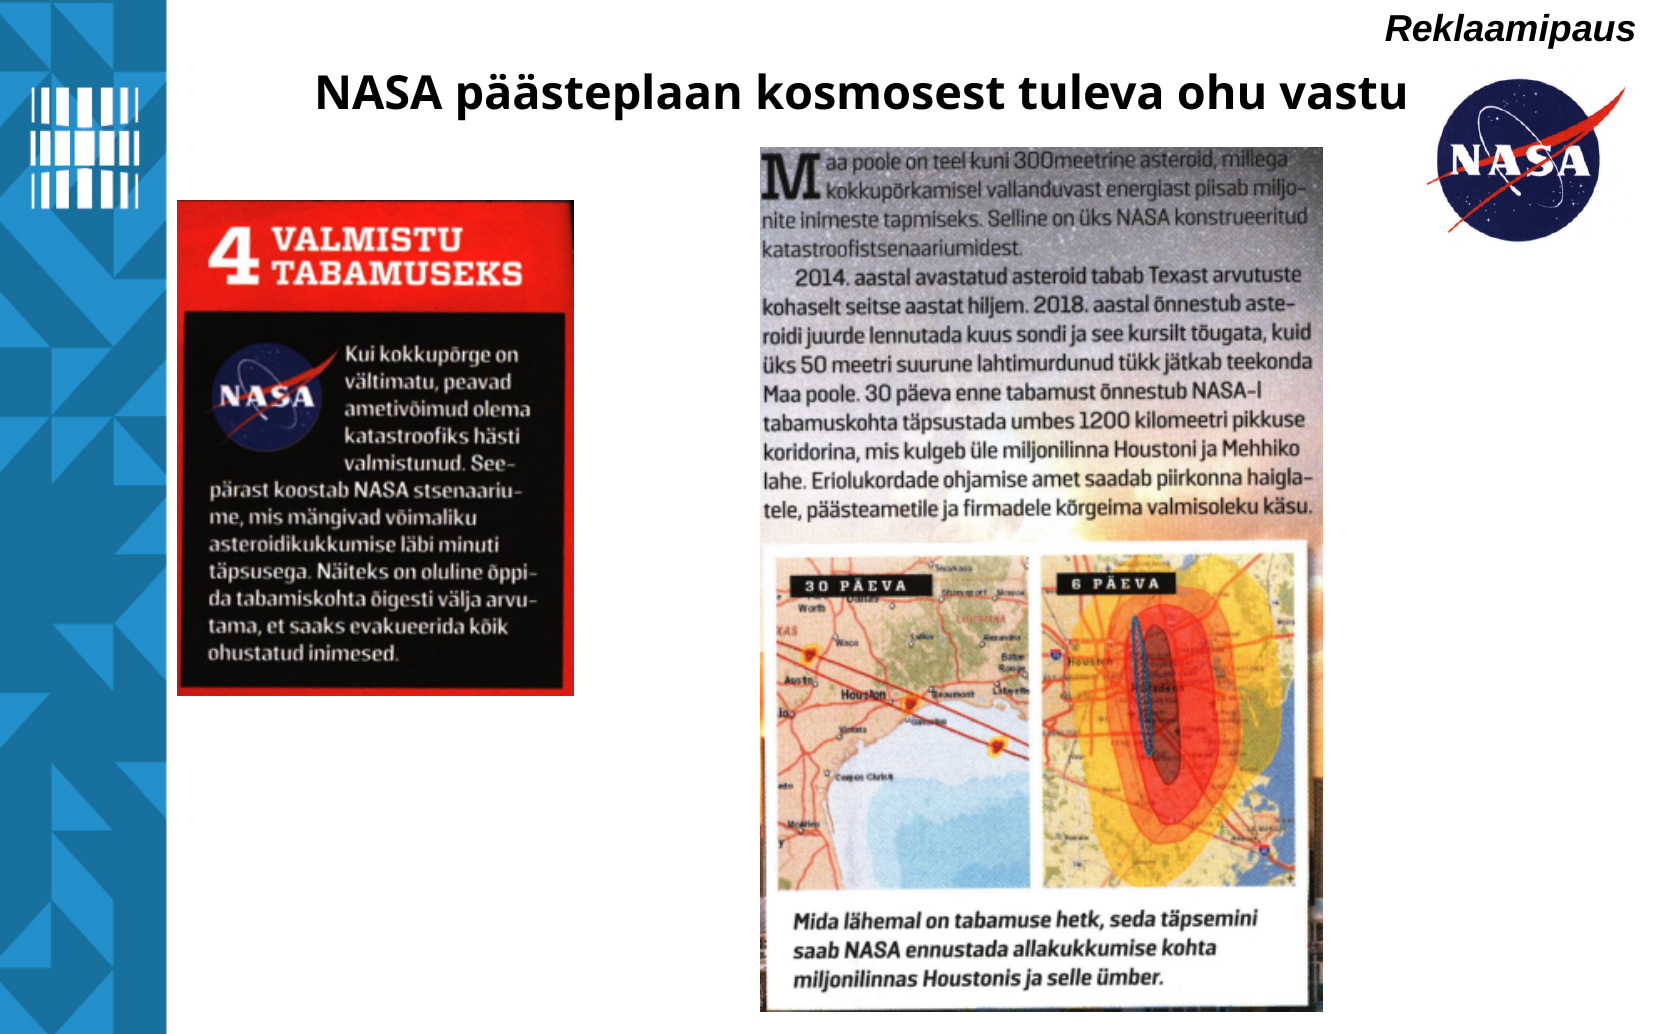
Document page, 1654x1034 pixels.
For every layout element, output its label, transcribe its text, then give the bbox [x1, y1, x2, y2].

list NASA päästeplaan kosmosest tuleva ohu vastu [314, 59, 1418, 185]
picture [177, 200, 574, 697]
picture [42, 108, 132, 208]
picture [1422, 65, 1630, 249]
picture [760, 147, 1323, 1012]
